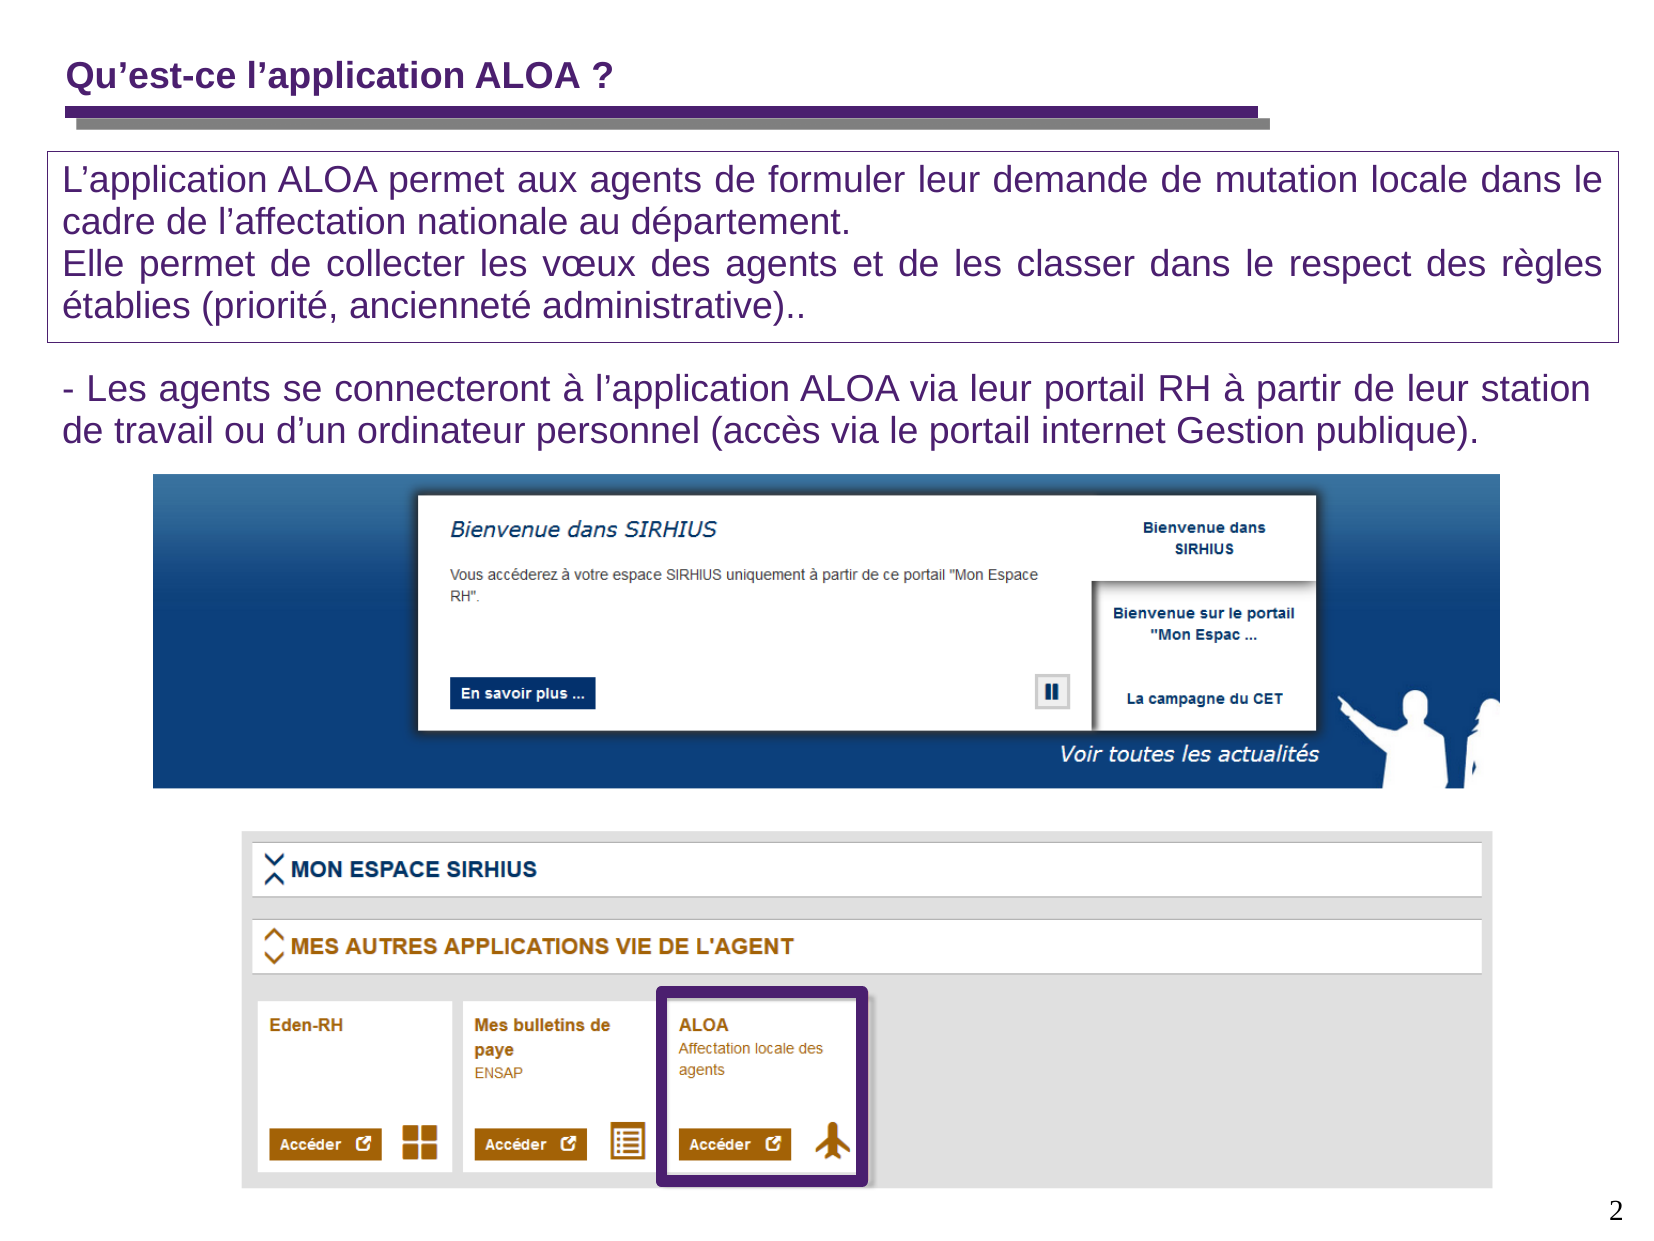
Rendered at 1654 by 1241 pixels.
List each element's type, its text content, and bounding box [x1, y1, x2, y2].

text_box L’application ALOA permet aux agents de formuler leur demande de mutation locale dans le cadre de l’affectation nationale au département. Elle permet de collecter les vœux des agents et de les classer dans le respect des règles établies (priorité, ancienneté administrative).. [47, 151, 1619, 343]
picture [153, 473, 1500, 1199]
text_box Qu’est-ce l’application ALOA ? [50, 47, 1394, 130]
text_box - Les agents se connecteront à l’application ALOA via leur portail RH à partir de leur station de travail ou d’un ordinateur personnel (accès via le portail internet Gestion publique). [47, 360, 1607, 460]
